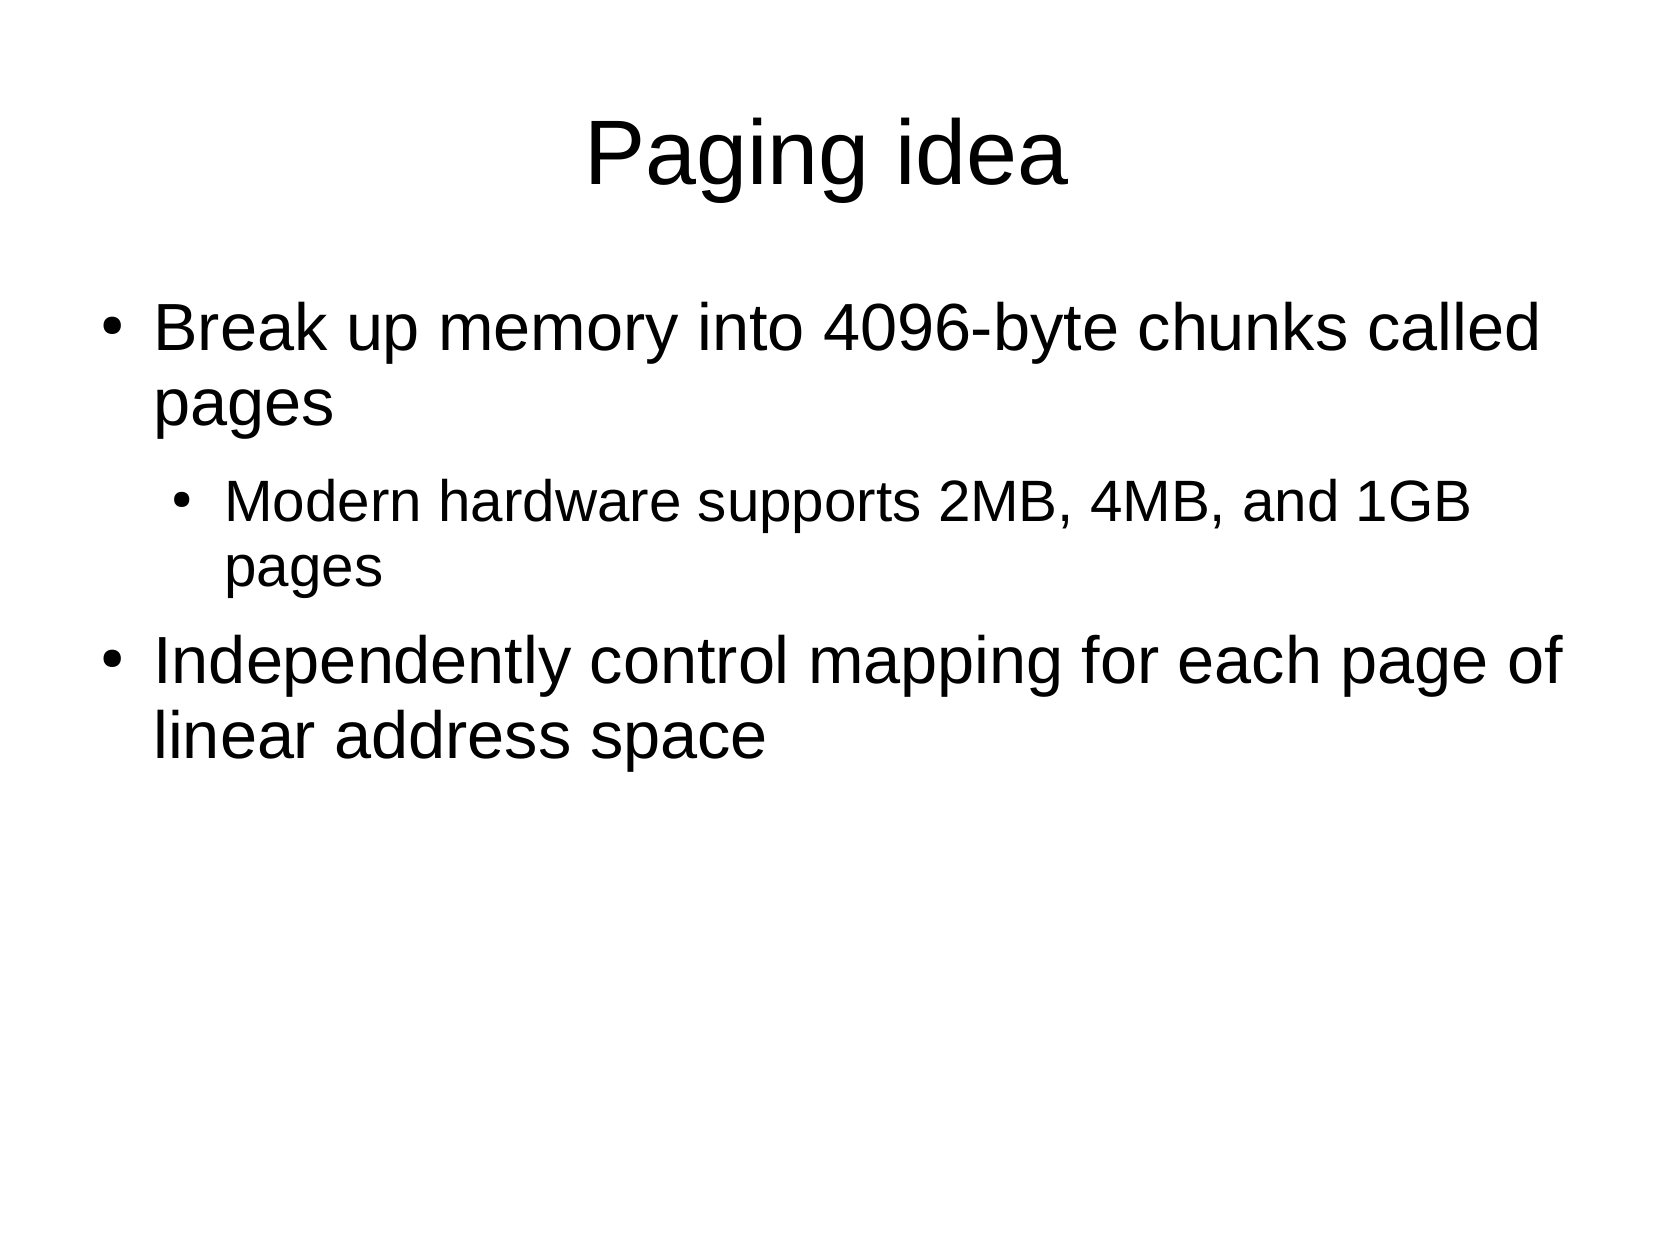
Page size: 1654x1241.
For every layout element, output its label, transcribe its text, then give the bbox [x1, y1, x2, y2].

list Break up memory into 4096-byte chunks called pages Modern hardware supports 2MB, 4MB, and 1GB pages Independently control mapping for each page of linear address space [82, 290, 1571, 1010]
title Paging idea [82, 49, 1571, 257]
